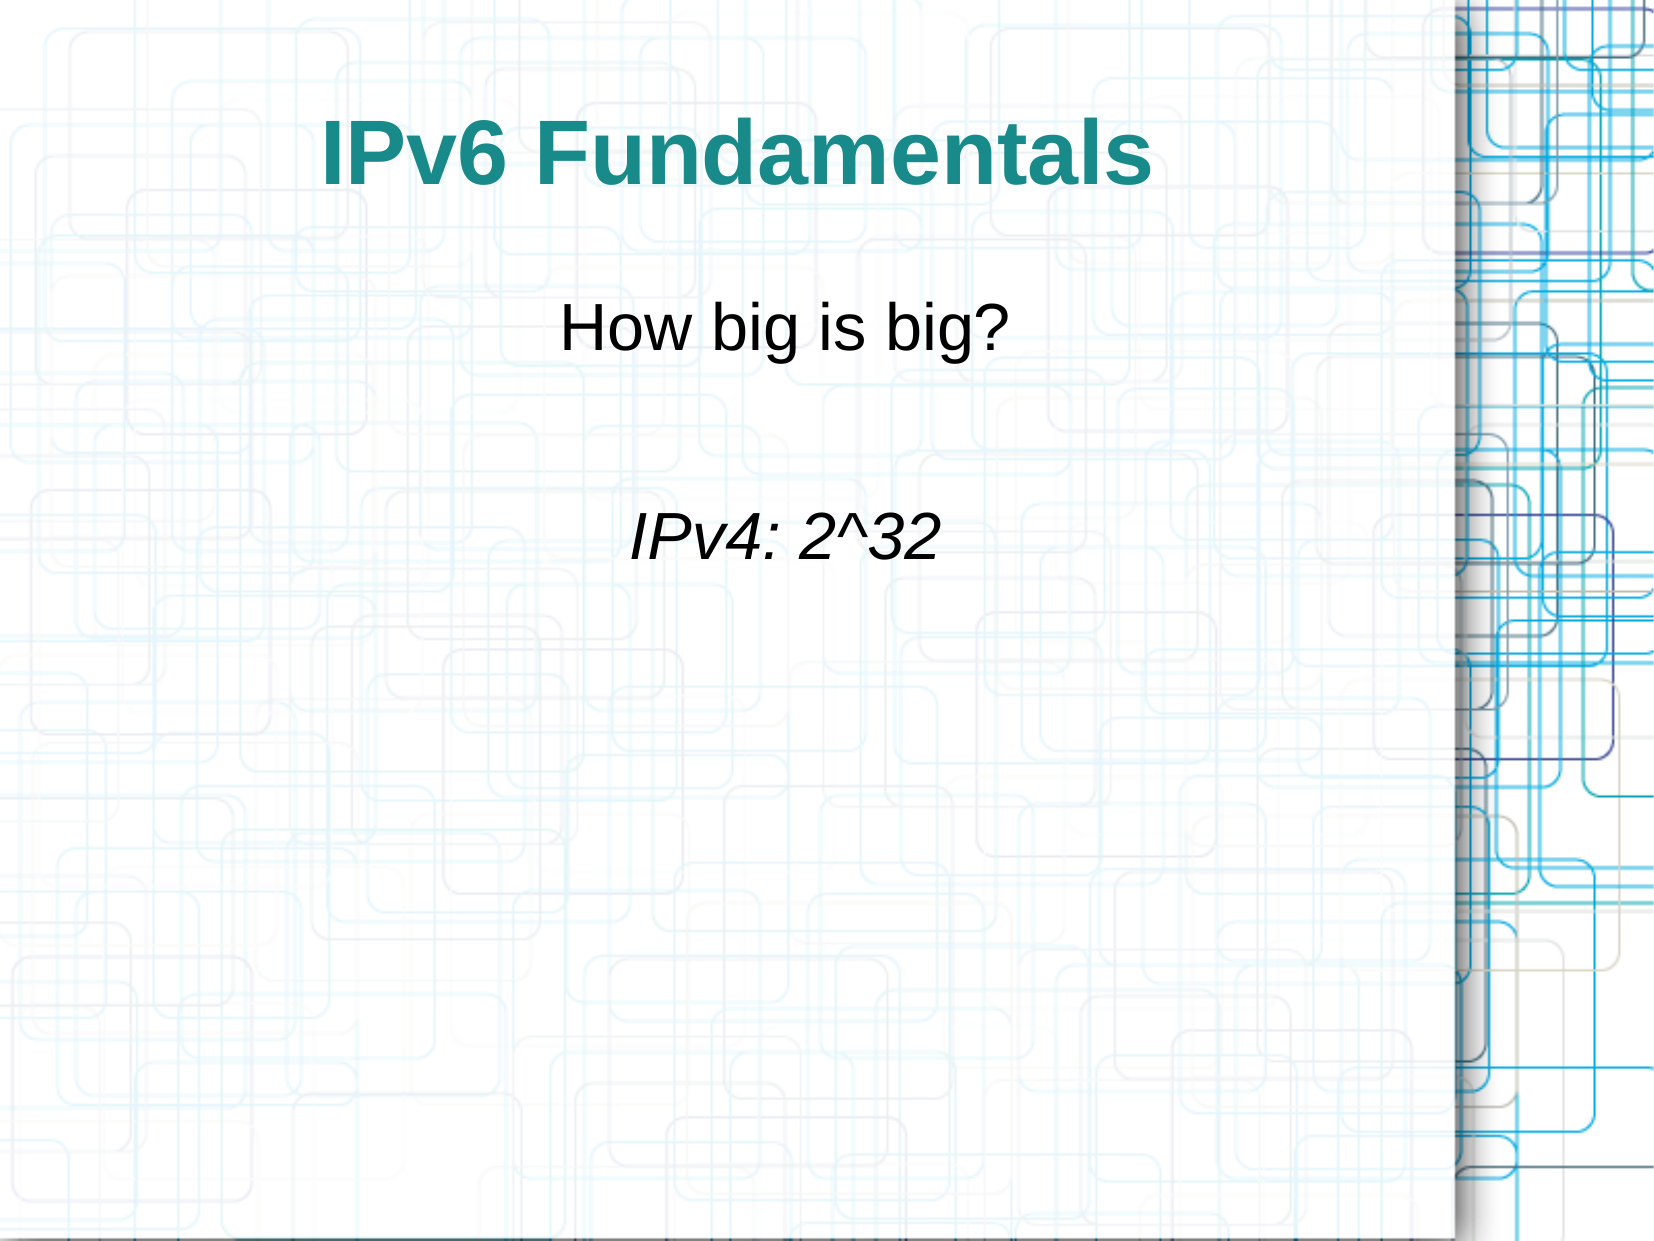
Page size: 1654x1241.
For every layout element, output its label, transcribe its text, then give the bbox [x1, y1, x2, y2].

list How big is big? IPv4: 2^32 [82, 290, 1418, 1109]
picture [0, 0, 1654, 1241]
title IPv6 Fundamentals [59, 49, 1418, 257]
